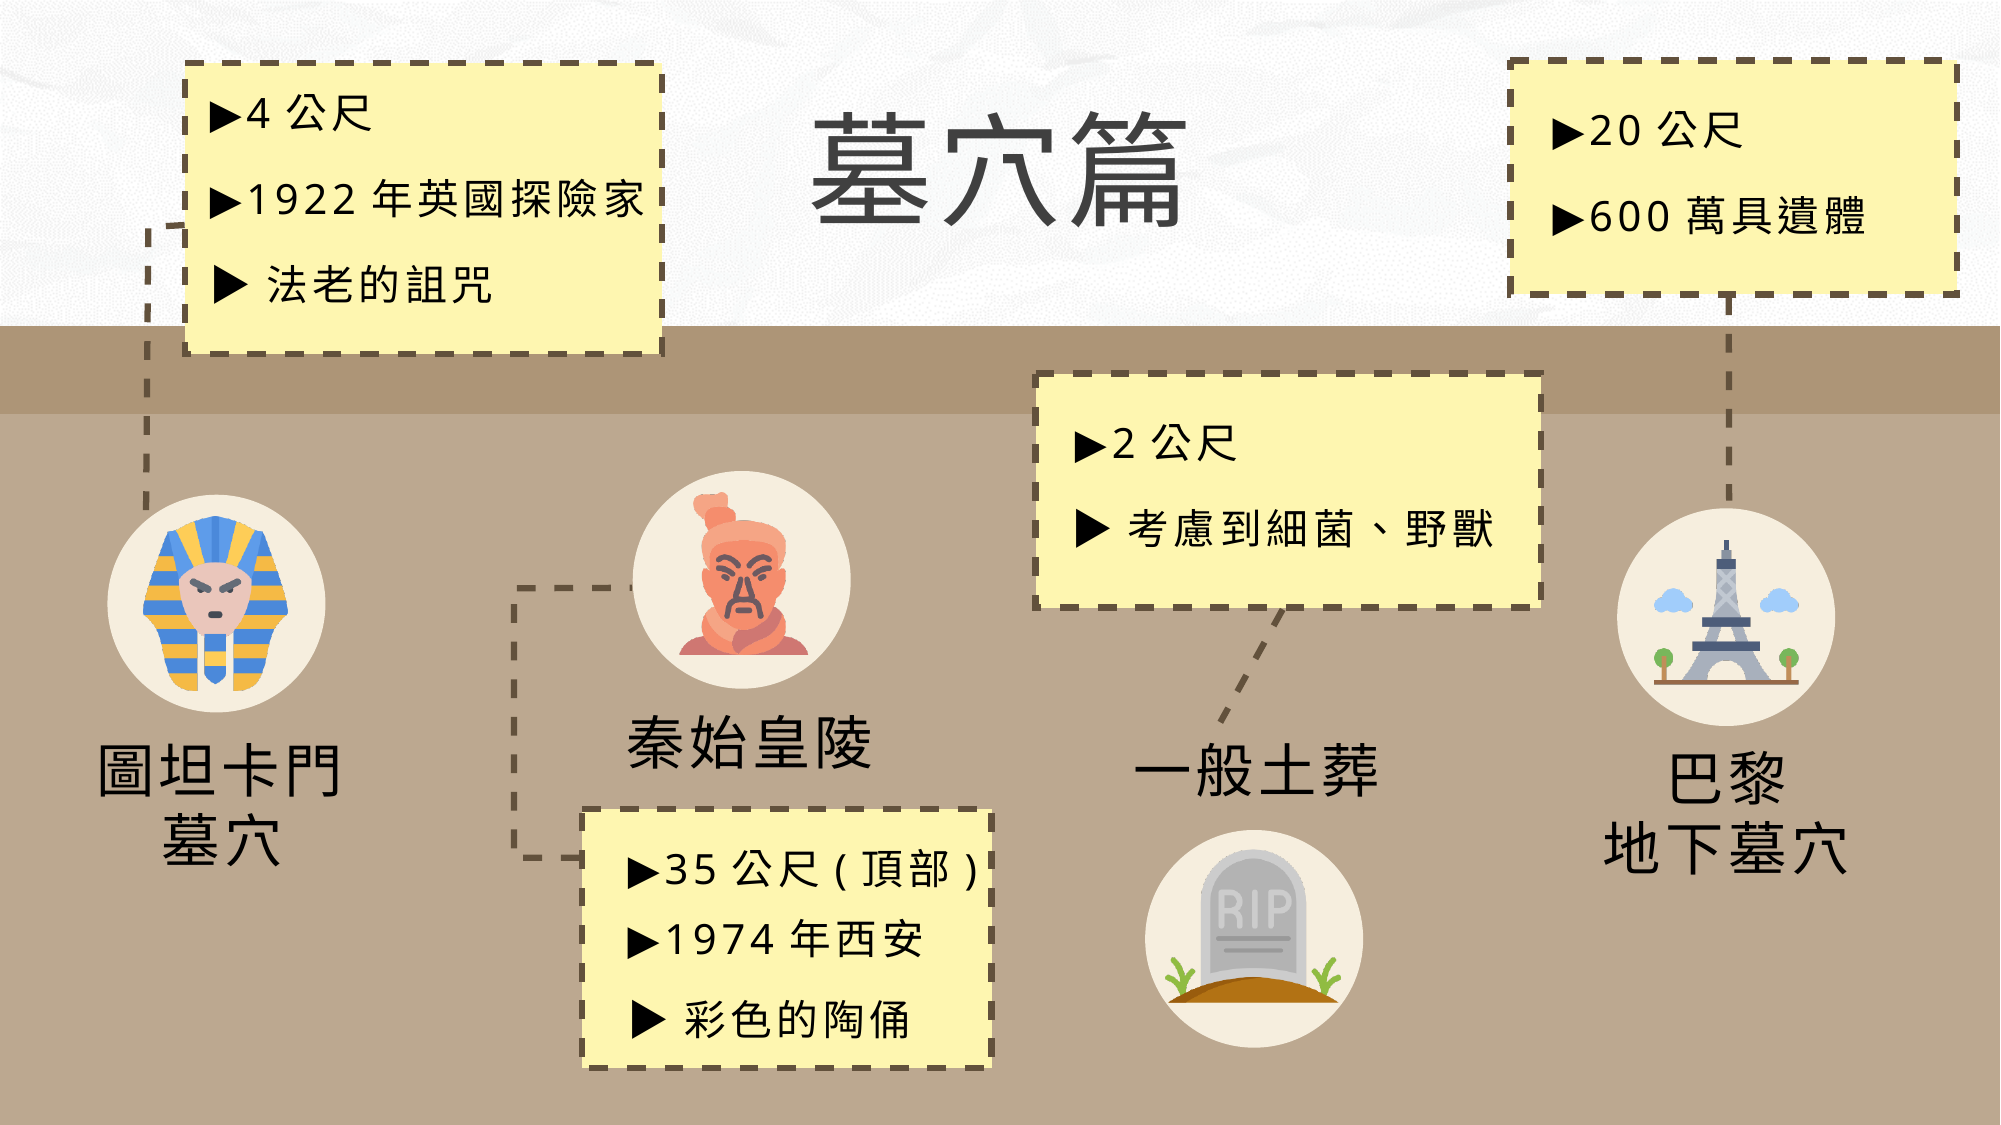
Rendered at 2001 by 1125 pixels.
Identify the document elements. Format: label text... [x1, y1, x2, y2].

text_box [0, 63, 2000, 1125]
text_box ▶20公尺 [1541, 98, 1935, 160]
picture [107, 494, 326, 713]
text_box [1510, 60, 1957, 294]
text_box ▶考慮到細菌、野獸 [1060, 497, 1510, 558]
text_box ▶35公尺(頂部) [617, 837, 1018, 899]
text_box 秦始皇陵 [592, 700, 907, 782]
picture [632, 471, 852, 689]
text_box ▶法老的詛咒 [198, 253, 662, 314]
text_box ▶600萬具遺體 [1541, 184, 1935, 245]
text_box ▶2公尺 [1064, 411, 1465, 473]
text_box 墓穴篇 [700, 87, 1300, 248]
text_box 巴黎 地下墓穴 [1569, 737, 1884, 888]
text_box ▶彩色的陶俑 [616, 988, 968, 1049]
picture [1617, 508, 1836, 726]
picture [1145, 830, 1364, 1048]
text_box ▶4公尺 [198, 81, 569, 143]
text_box ▶1974年西安 [616, 908, 968, 969]
text_box 圖坦卡門墓穴 [65, 728, 380, 880]
text_box ▶1922年英國探險家 [198, 167, 662, 229]
text_box 一般土葬 [1064, 728, 1449, 810]
